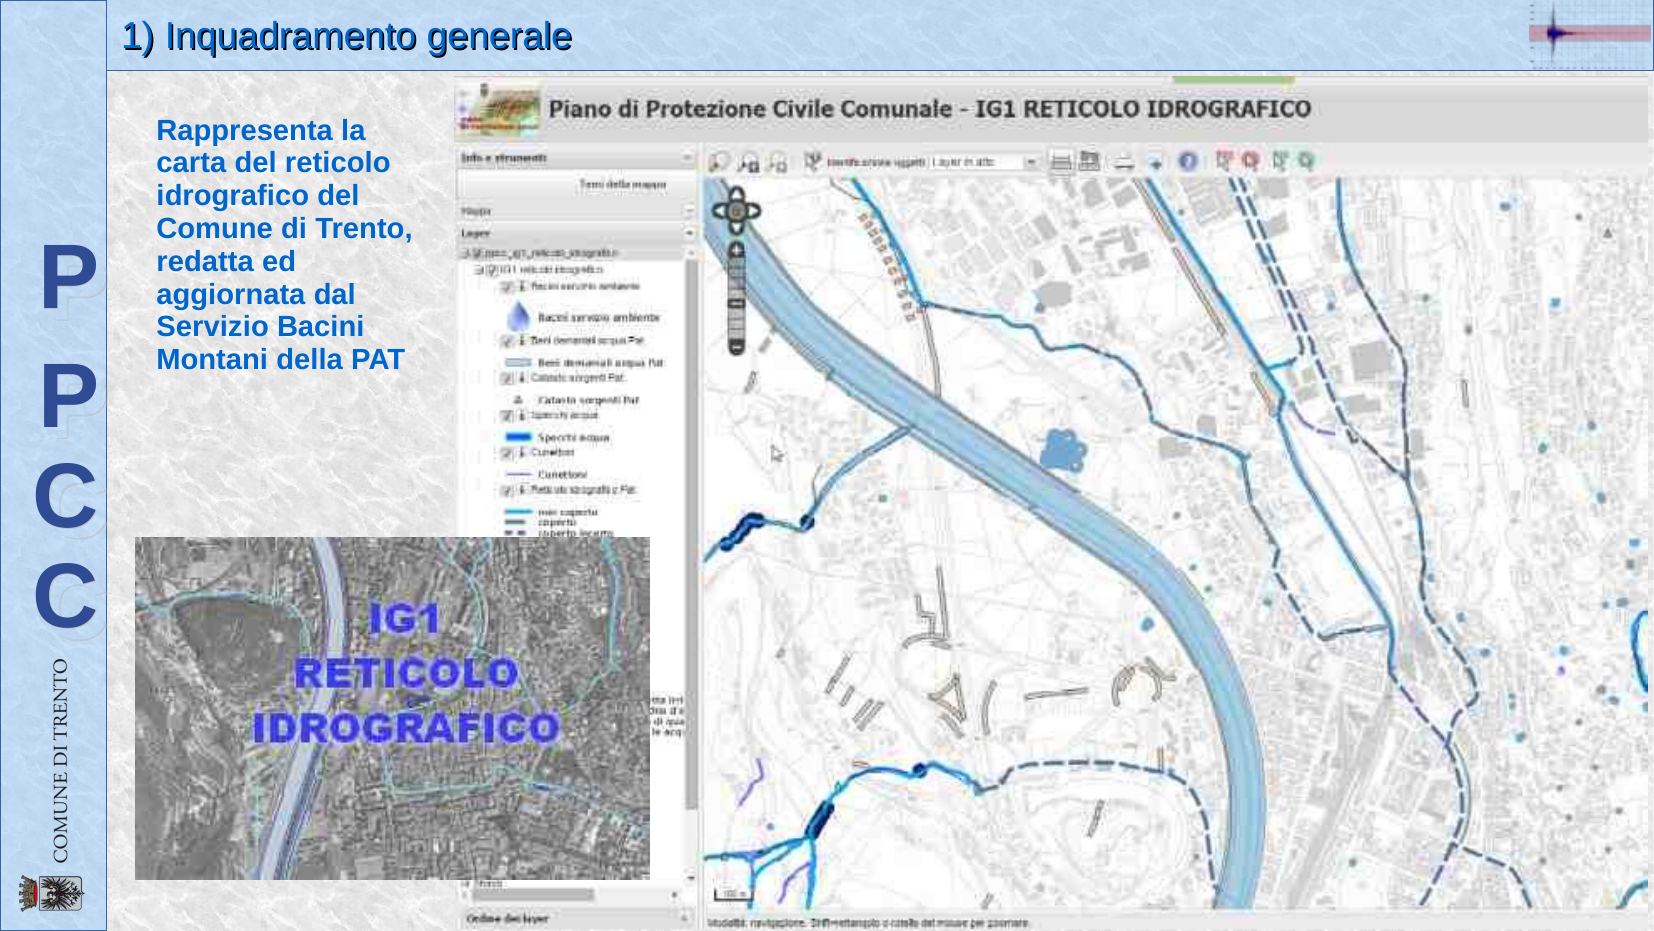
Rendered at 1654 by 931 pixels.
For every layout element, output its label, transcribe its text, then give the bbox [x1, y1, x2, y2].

picture [107, 0, 1654, 931]
text_box 1) Inquadramento generale [106, 0, 1529, 71]
picture [19, 660, 85, 912]
text_box Rappresenta la carta del reticolo idrografico del Comune di Trento, redatta ed aggiornata dal Servizio Bacini Montani della PAT [141, 106, 430, 496]
